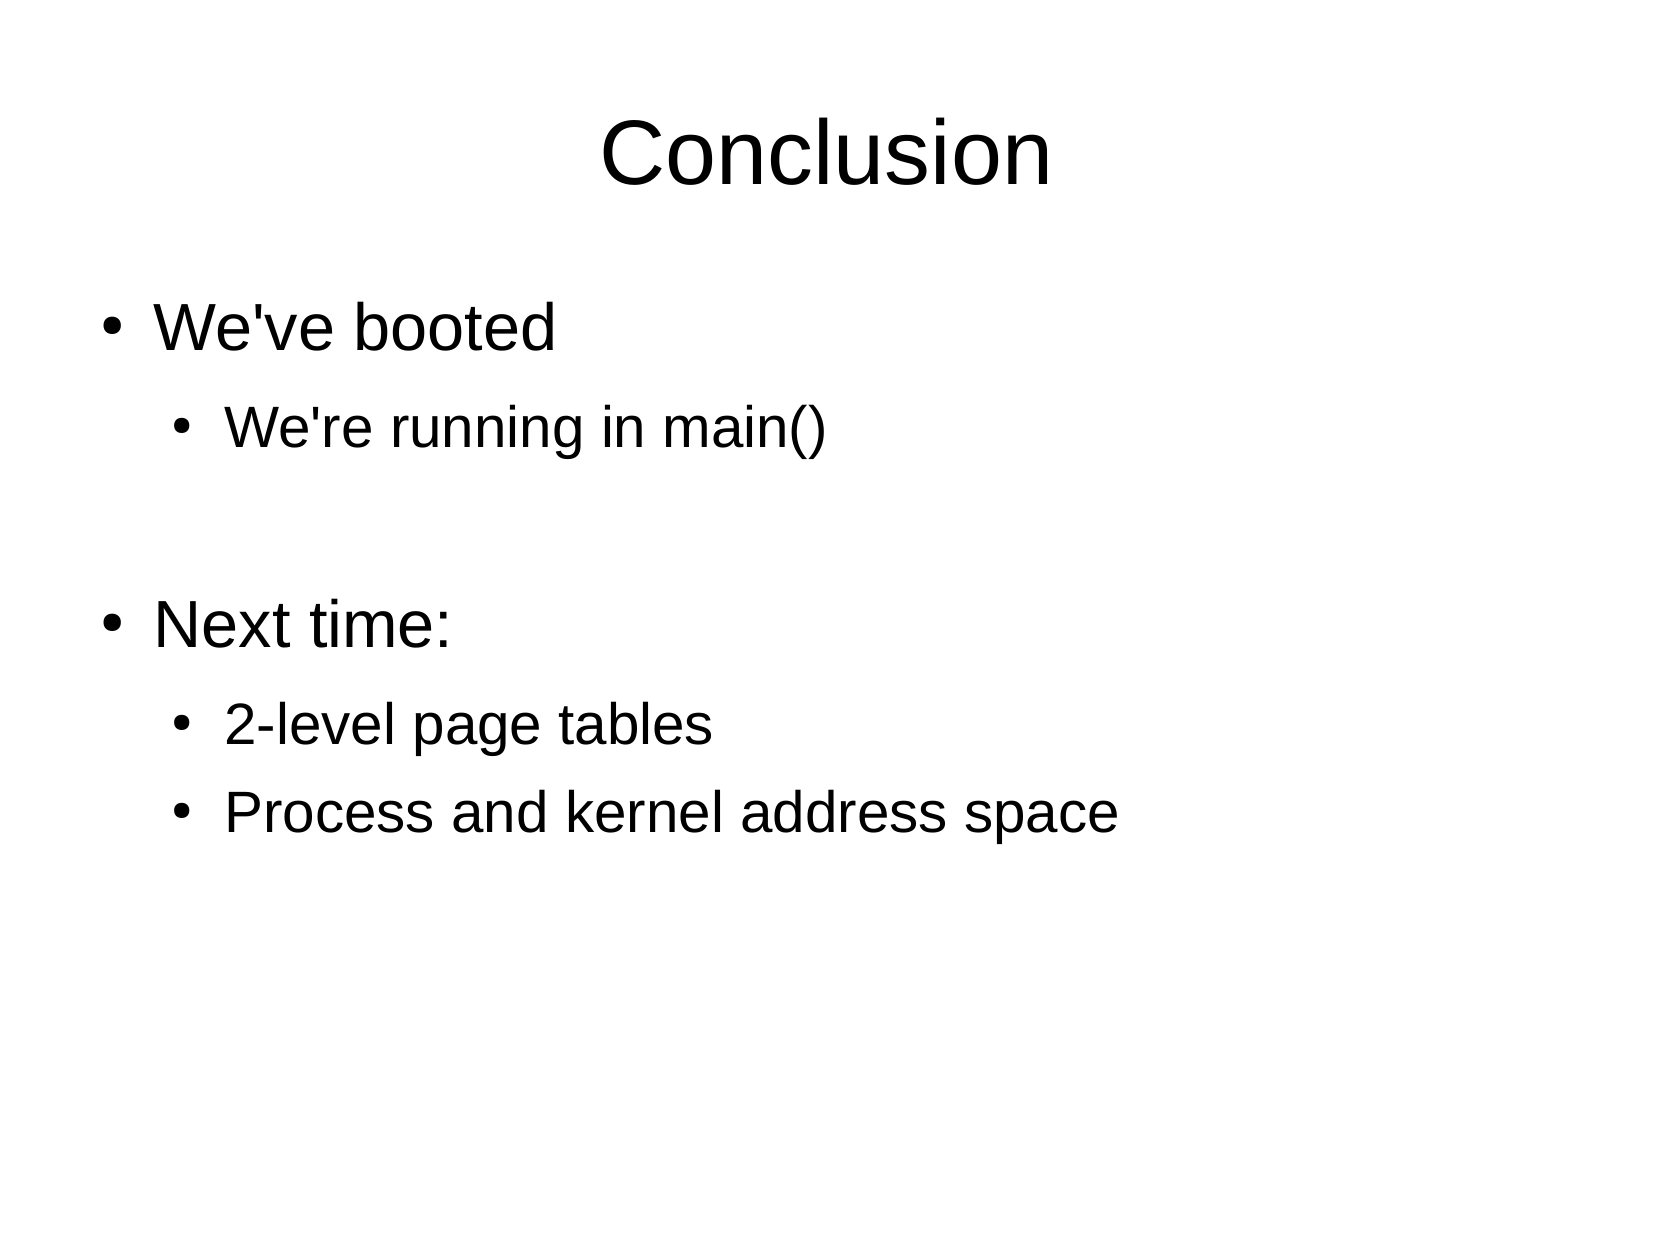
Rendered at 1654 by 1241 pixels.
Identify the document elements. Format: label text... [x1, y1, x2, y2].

list We've booted We're running in main() Next time: 2-level page tables Process and kernel address space [82, 290, 1571, 1010]
title Conclusion [82, 49, 1571, 257]
